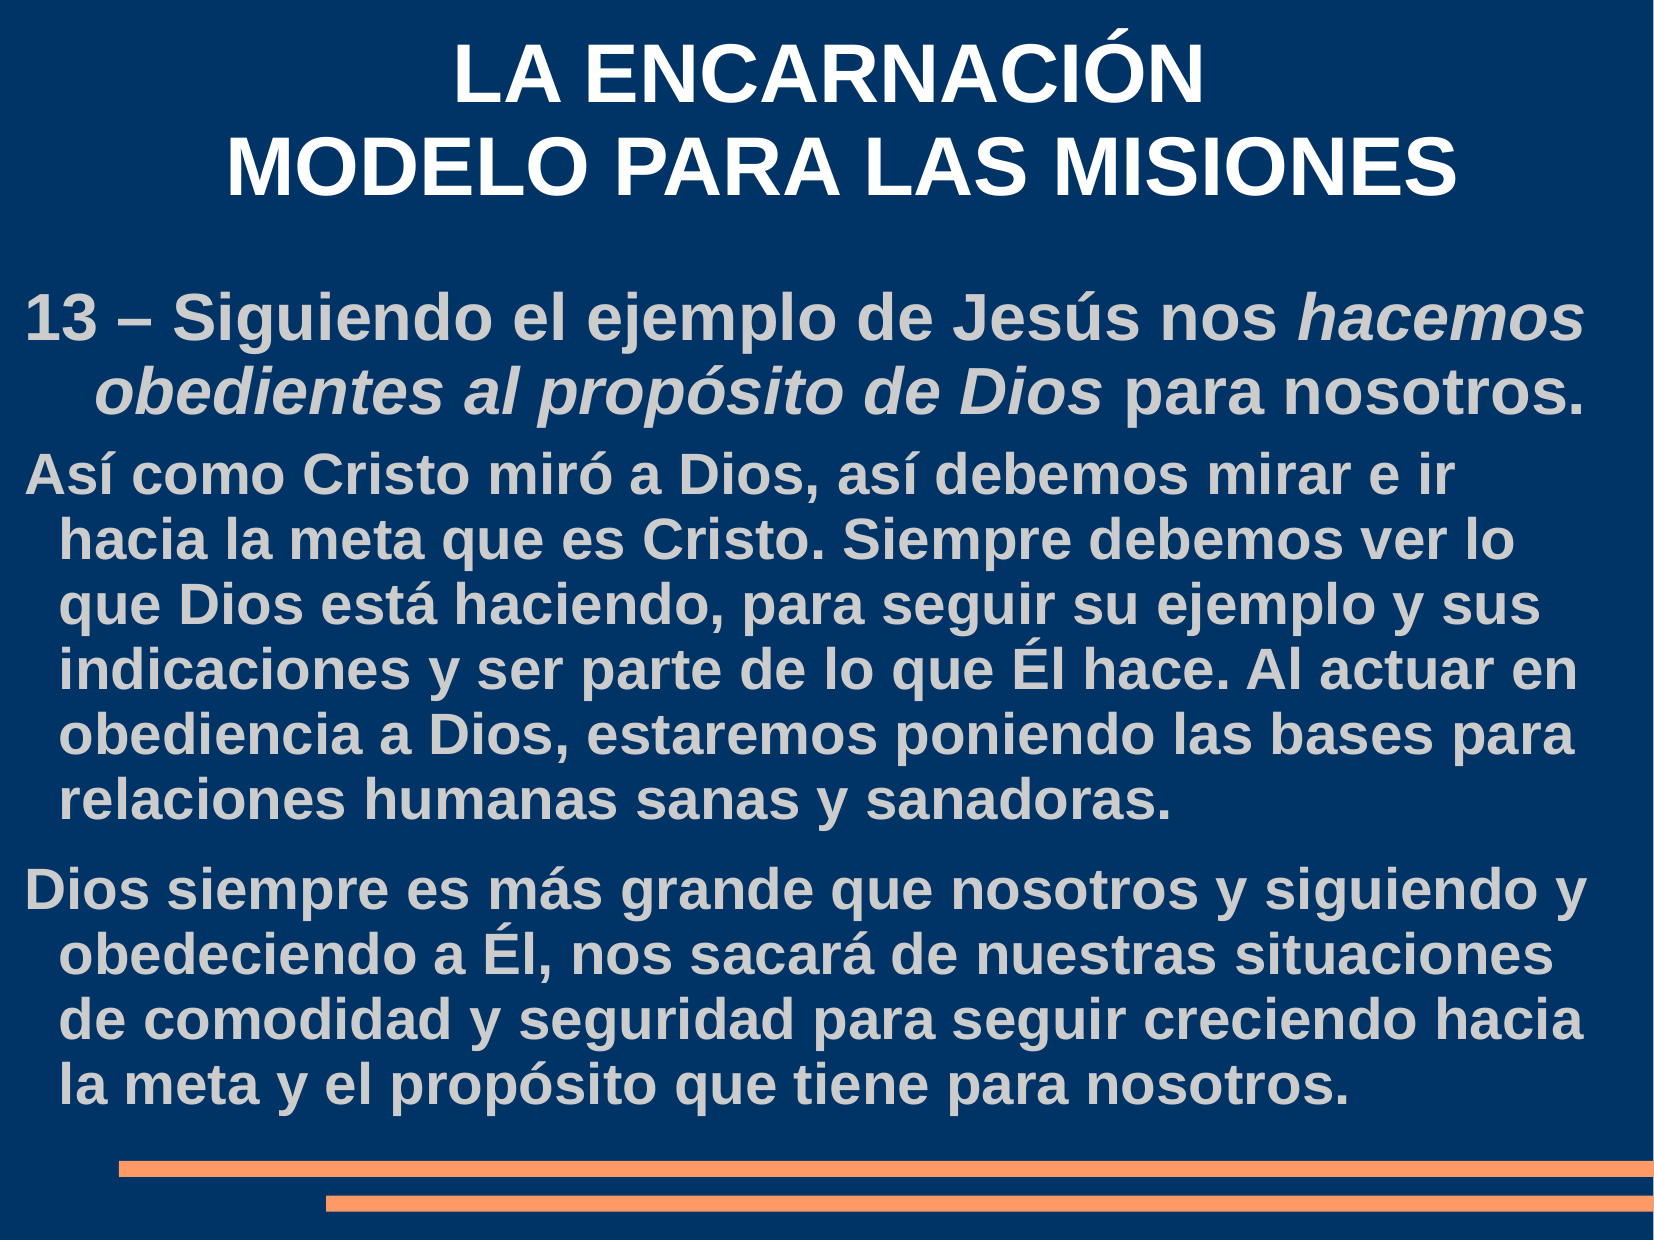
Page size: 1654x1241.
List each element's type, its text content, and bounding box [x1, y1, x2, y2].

title LA ENCARNACIÓN MODELO PARA LAS MISIONES [23, 0, 1619, 237]
subtitle 13 – Siguiendo el ejemplo de Jesús nos hacemos obedientes al propósito de Dios para nosotros. Así como Cristo miró a Dios, así debemos mirar e ir hacia la meta que es Cristo. Siempre debemos ver lo que Dios está haciendo, para seguir su ejemplo y sus indicaciones y ser parte de lo que Él hace. Al actuar en obediencia a Dios, estaremos poniendo las bases para relaciones humanas sanas y sanadoras. Dios siempre es más grande que nosotros y siguiendo y obedeciendo a Él, nos sacará de nuestras situaciones de comodidad y seguridad para seguir creciendo hacia la meta y el propósito que tiene para nosotros. [23, 270, 1619, 1216]
